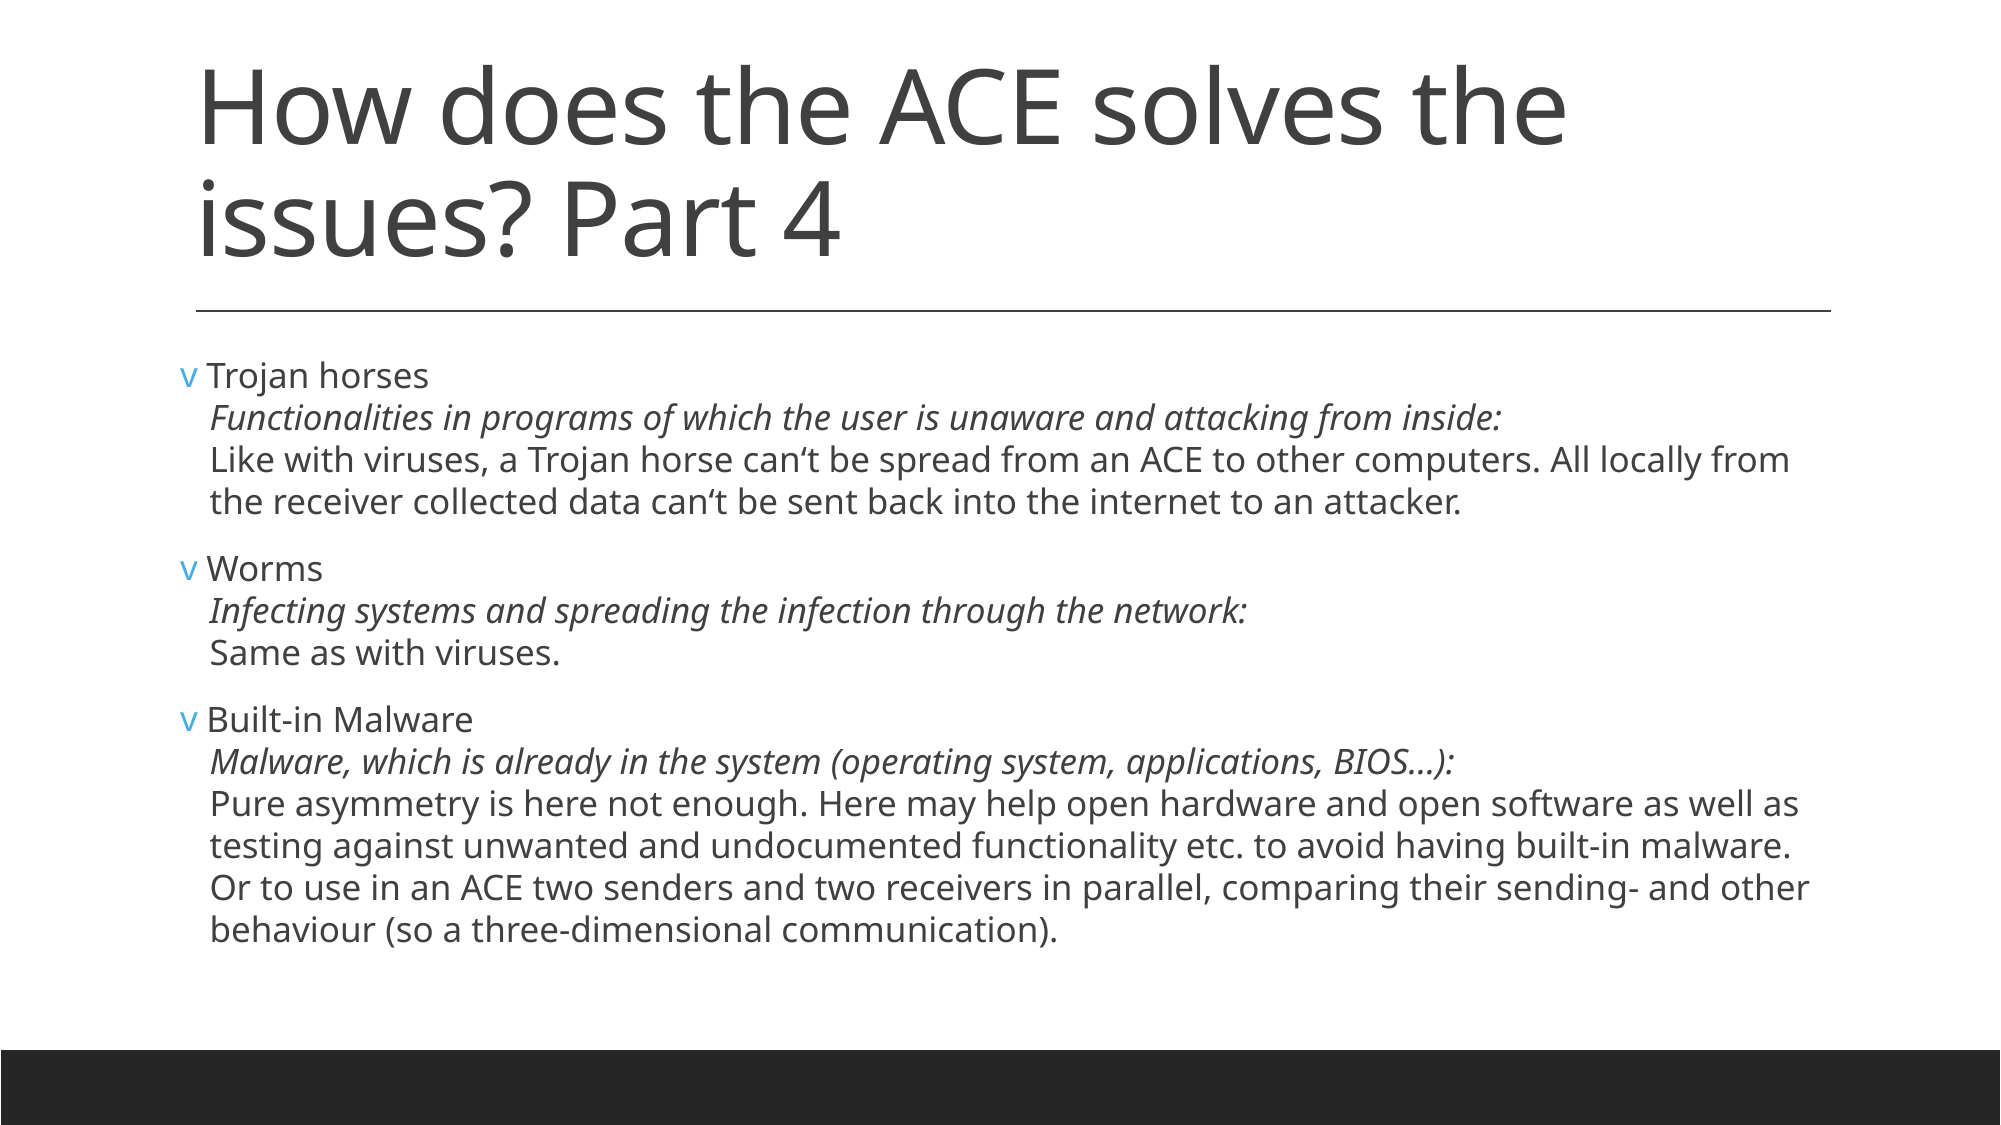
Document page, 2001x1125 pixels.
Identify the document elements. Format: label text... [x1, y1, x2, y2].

title How does the ACE solves the issues? Part 4 [180, 47, 1831, 286]
list Trojan horses Functionalities in programs of which the user is unaware and attacking from inside: Like with viruses, a Trojan horse can‘t be spread from an ACE to other computers. All locally from the receiver collected data can‘t be sent back into the internet to an attacker. Worms Infecting systems and spreading the infection through the network: Same as with viruses. Built-in Malware Malware, which is already in the system (operating system, applications, BIOS…): Pure asymmetry is here not enough. Here may help open hardware and open software as well as testing against unwanted and undocumented functionality etc. to avoid having built-in malware. Or to use in an ACE two senders and two receivers in parallel, comparing their sending- and other behaviour (so a three-dimensional communication). [180, 345, 1831, 963]
